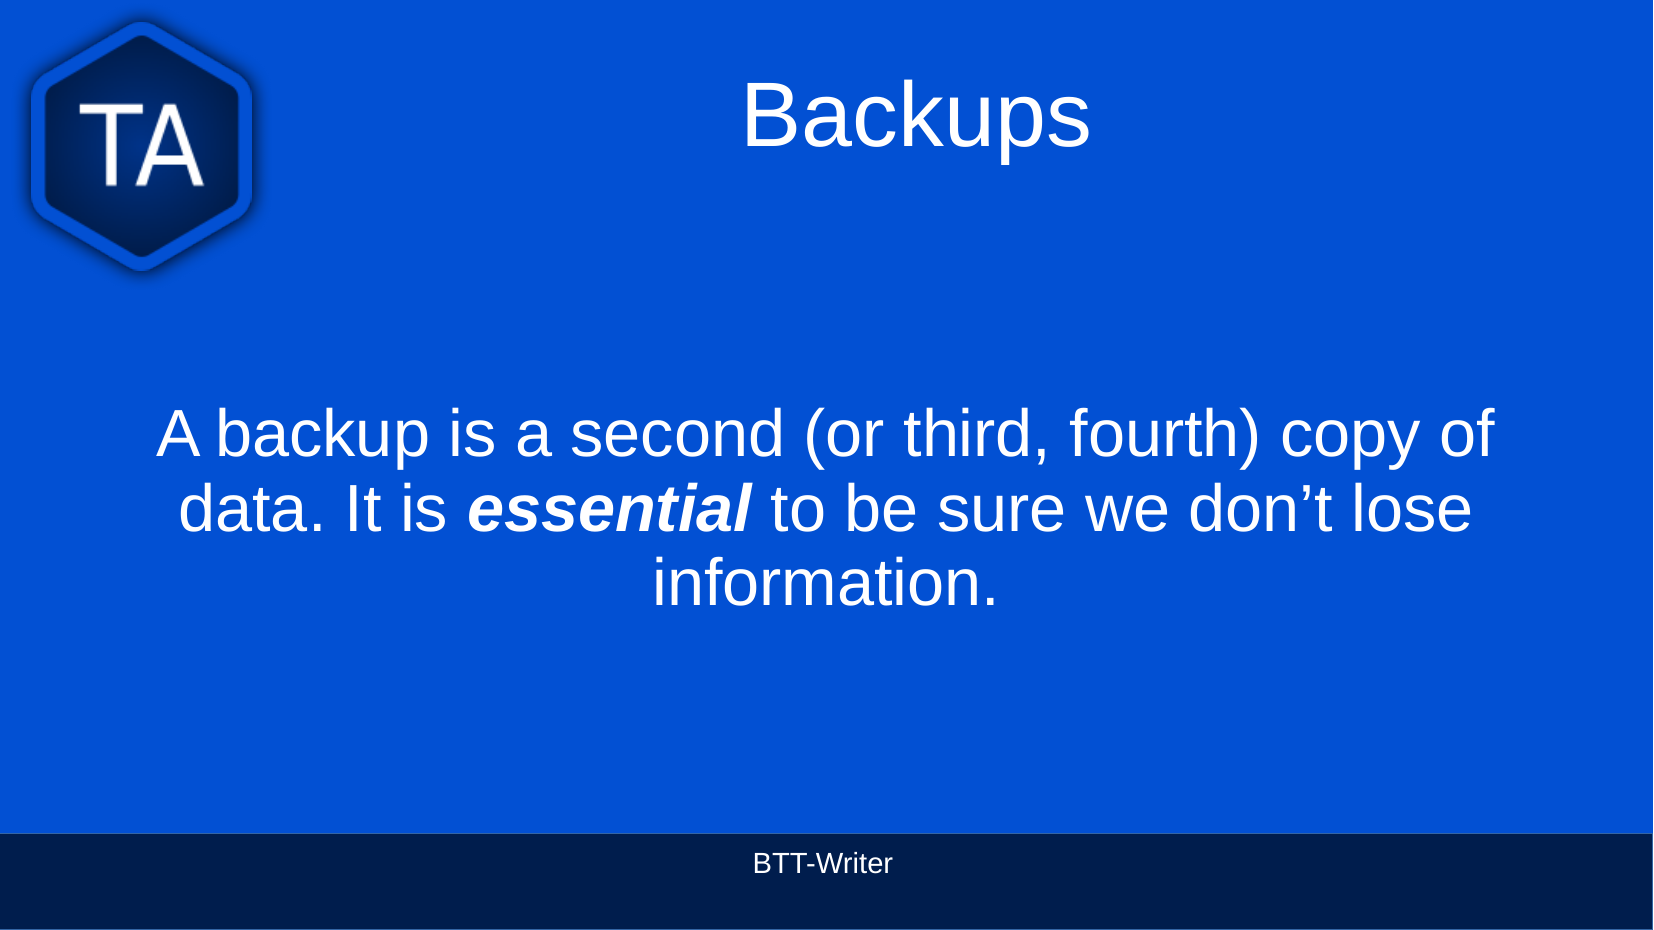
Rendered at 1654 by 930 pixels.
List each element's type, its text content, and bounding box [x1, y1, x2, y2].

picture [31, 22, 252, 271]
list A backup is a second (or third, fourth) copy of data. It is essential to be sure we don’t lose information. [82, 258, 1571, 757]
title Backups [263, 37, 1571, 193]
